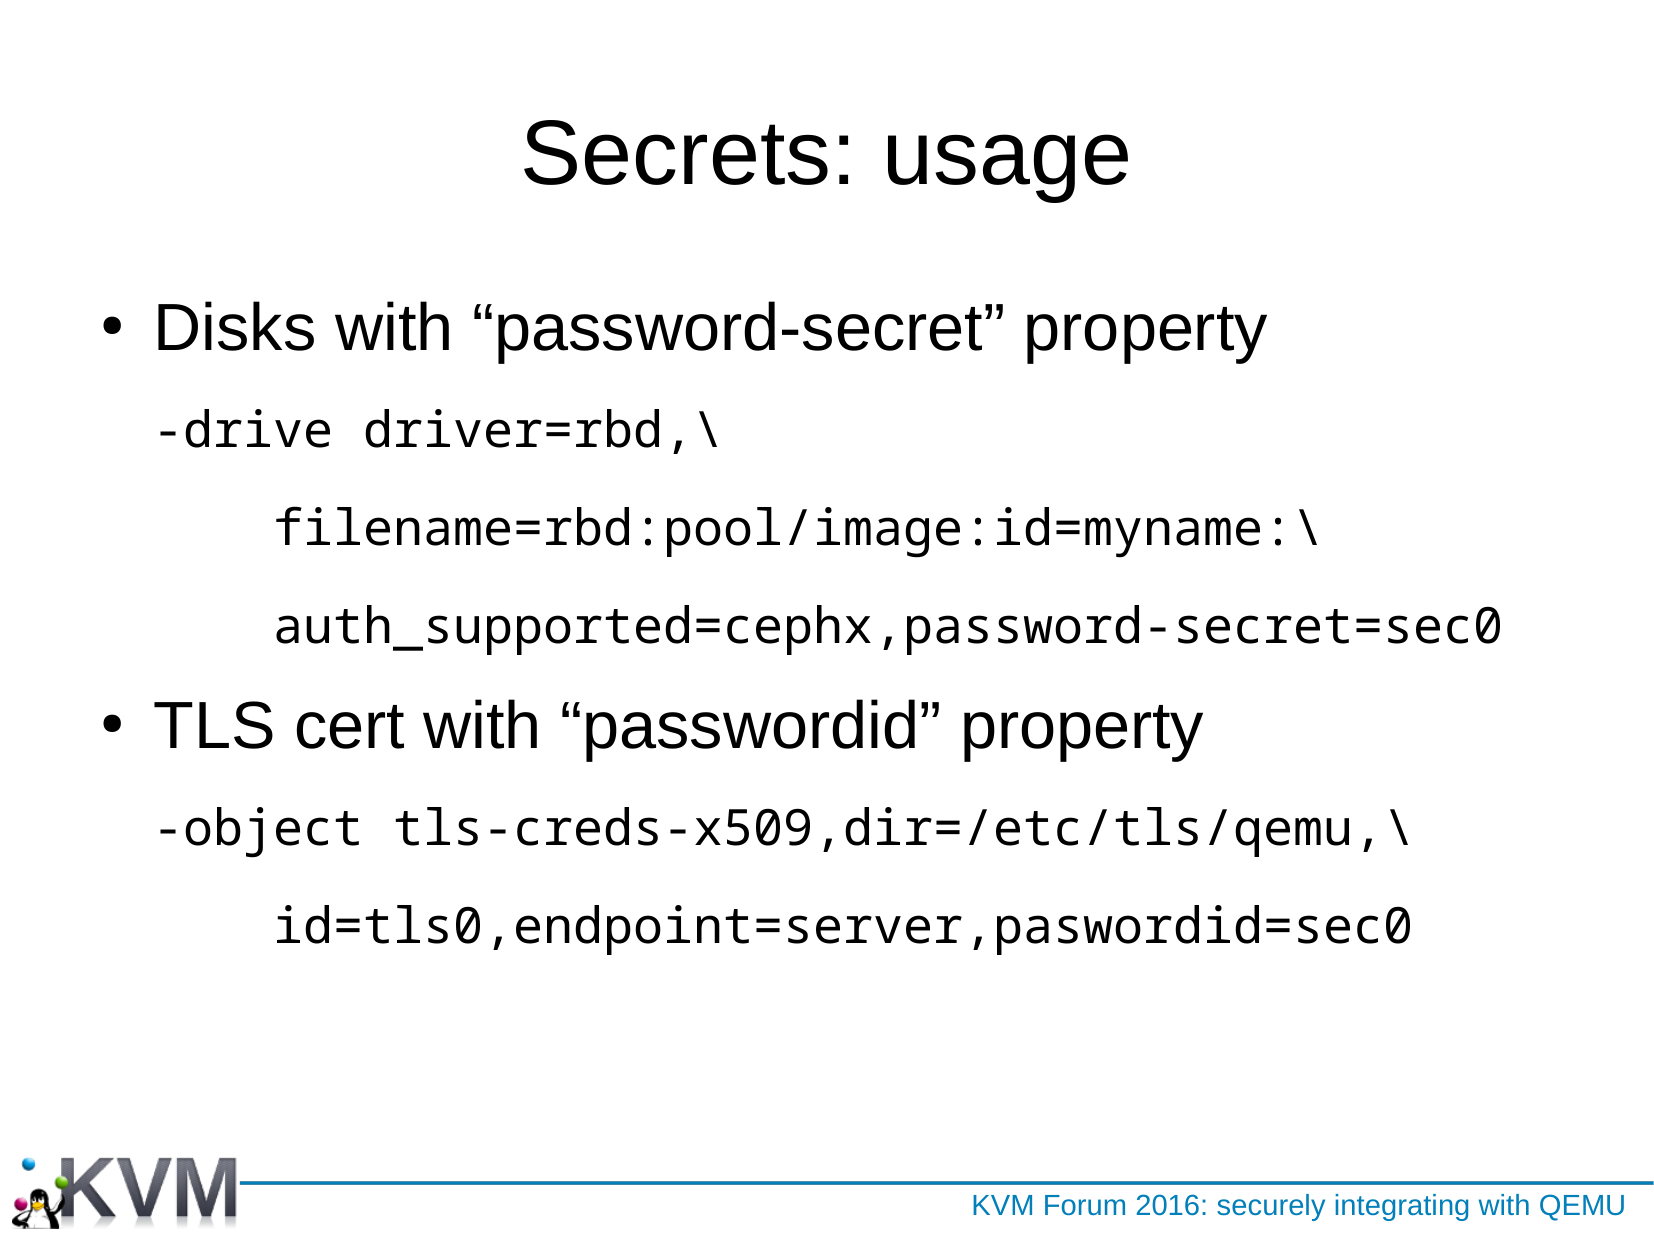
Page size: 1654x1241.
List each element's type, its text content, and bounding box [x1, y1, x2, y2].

title Secrets: usage [82, 49, 1571, 257]
picture [11, 1157, 1654, 1229]
list Disks with “password-secret” property -drive driver=rbd,\ filename=rbd:pool/image:id=myname:\ auth_supported=cephx,password-secret=sec0 TLS cert with “passwordid” property -object tls-creds-x509,dir=/etc/tls/qemu,\ id=tls0,endpoint=server,paswordid=sec0 [82, 290, 1571, 1010]
